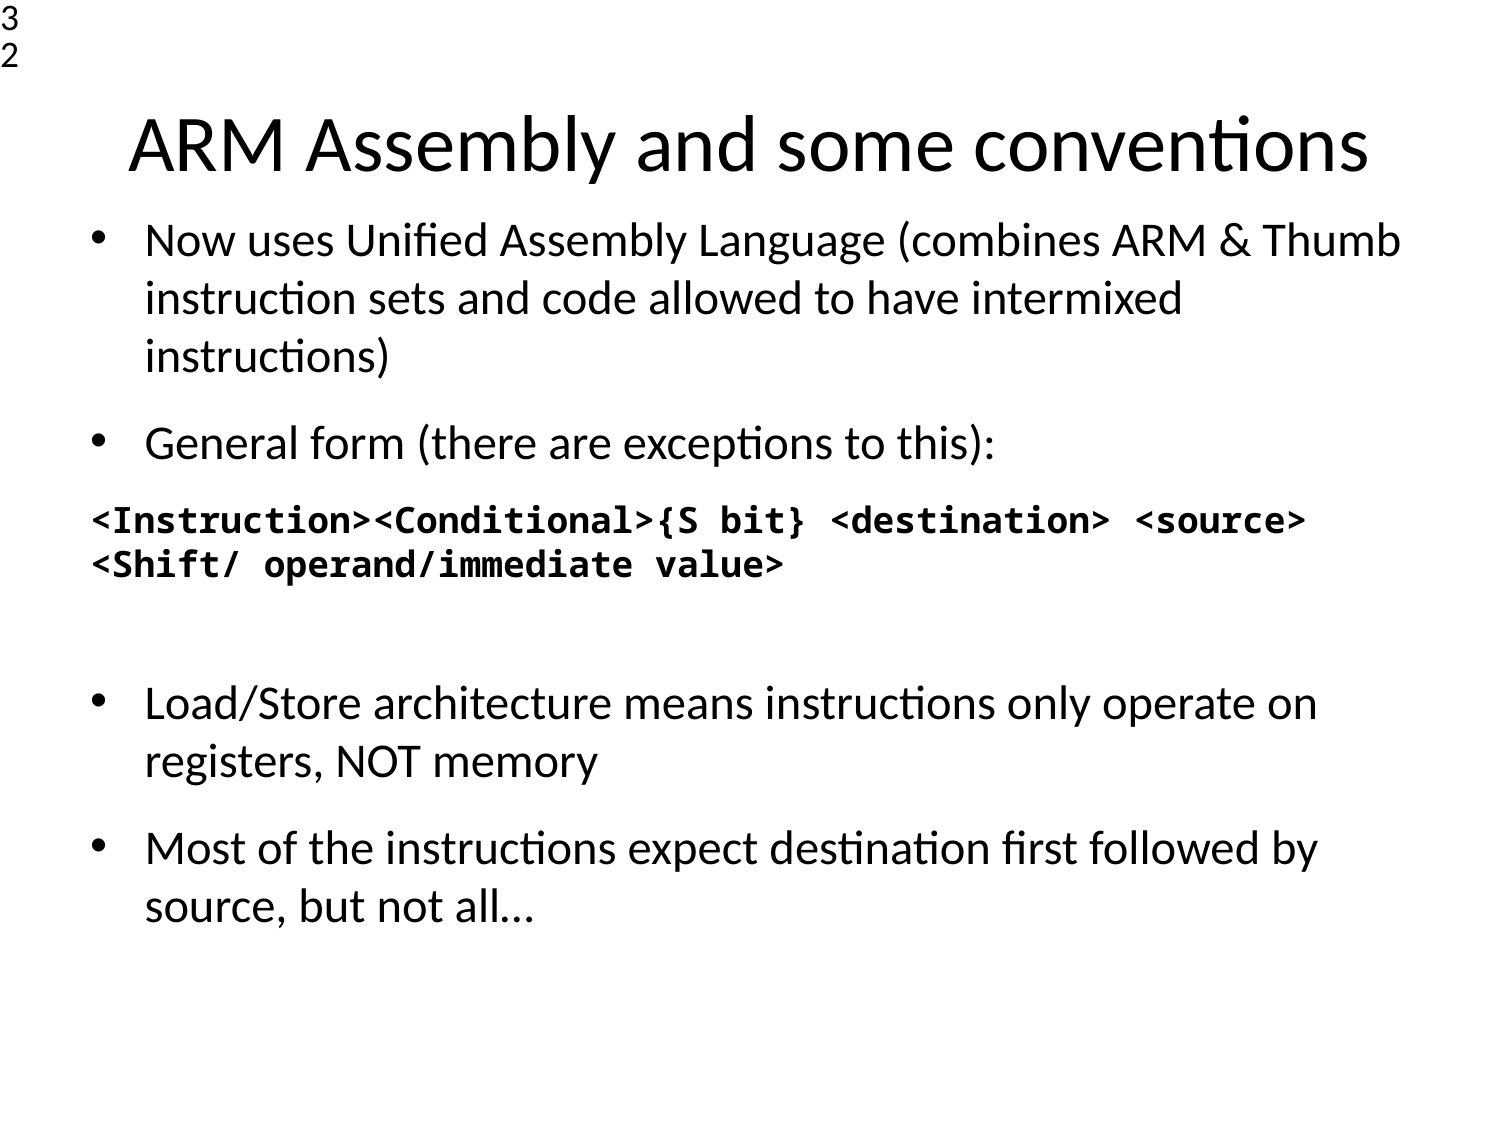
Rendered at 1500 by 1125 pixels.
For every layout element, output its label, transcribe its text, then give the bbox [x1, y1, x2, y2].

list Now uses Unified Assembly Language (combines ARM & Thumb instruction sets and code allowed to have intermixed instructions) General form (there are exceptions to this): <Instruction><Conditional>{S bit} <destination> <source> <Shift/ operand/immediate value> Load/Store architecture means instructions only operate on registers, NOT memory Most of the instructions expect destination first followed by source, but not all… [75, 200, 1425, 943]
title ARM Assembly and some conventions [75, 45, 1425, 200]
